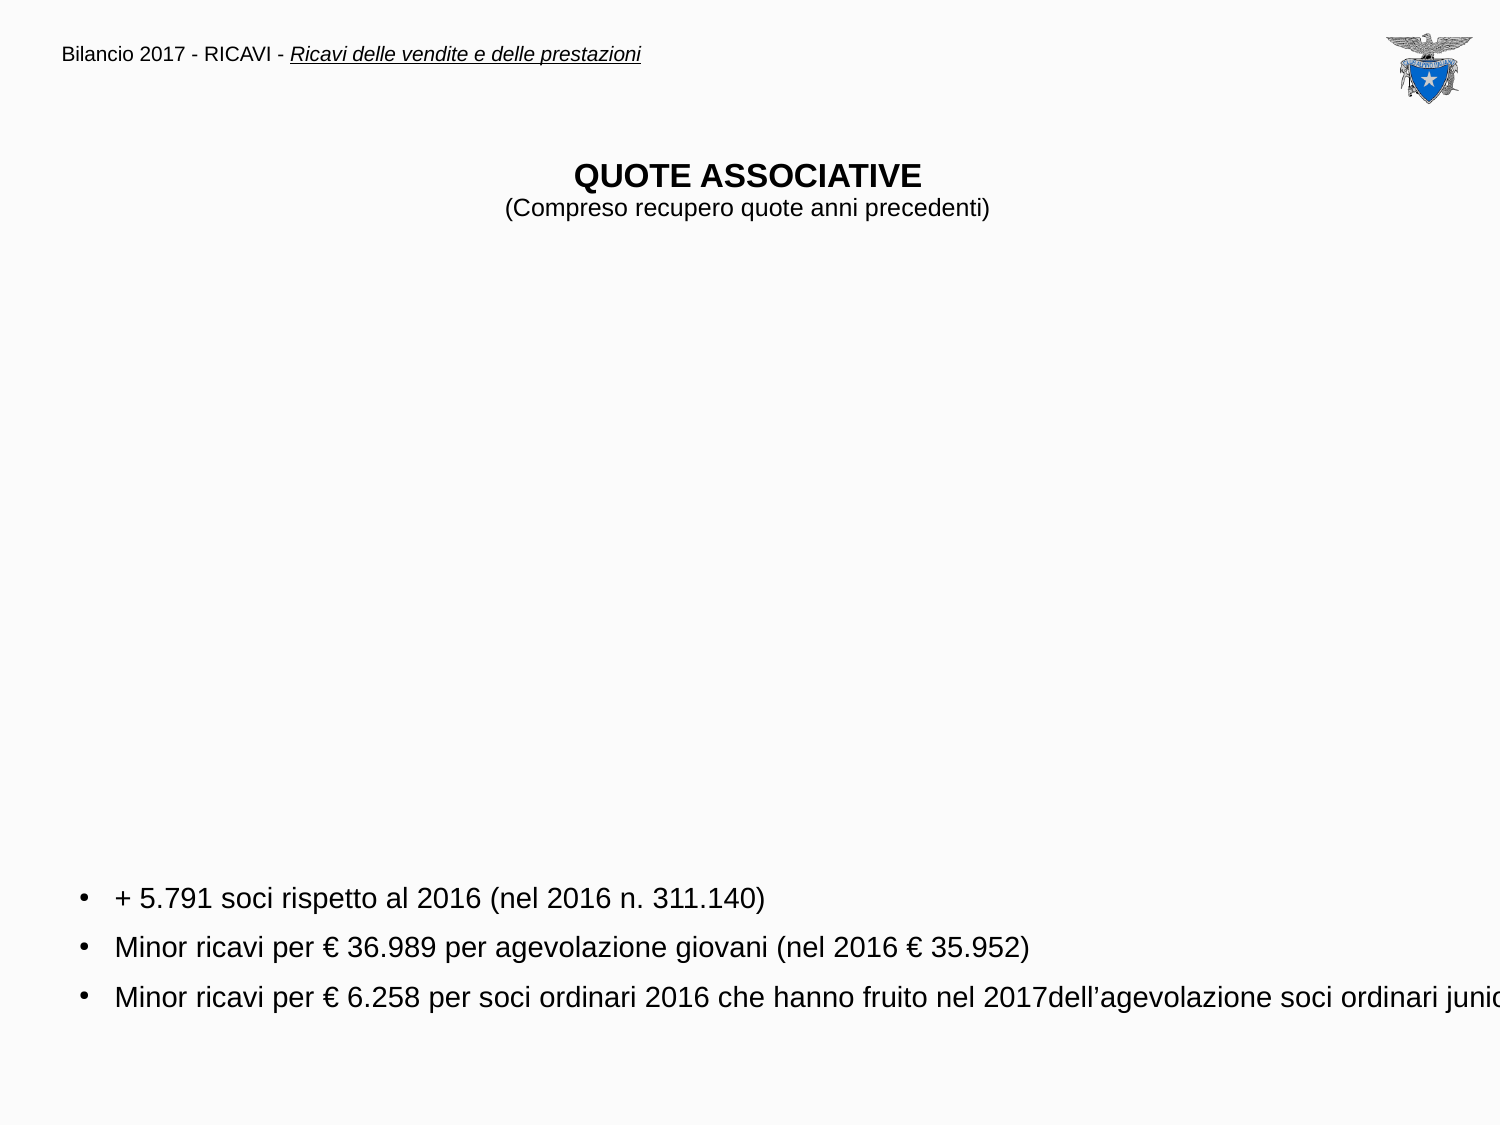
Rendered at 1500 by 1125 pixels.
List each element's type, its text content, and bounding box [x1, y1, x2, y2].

text_box + 5.791 soci rispetto al 2016 (nel 2016 n. 311.140) Minor ricavi per € 36.989 per agevolazione giovani (nel 2016 € 35.952) Minor ricavi per € 6.258 per soci ordinari 2016 che hanno fruito nel 2017dell’agevolazione soci ordinari juniores (n°412 soci) [64, 858, 1436, 1086]
text_box Bilancio 2017 - RICAVI - Ricavi delle vendite e delle prestazioni [46, 35, 715, 76]
text_box QUOTE ASSOCIATIVE (Compreso recupero quote anni precedenti) [257, 139, 1239, 240]
picture [1382, 29, 1477, 112]
